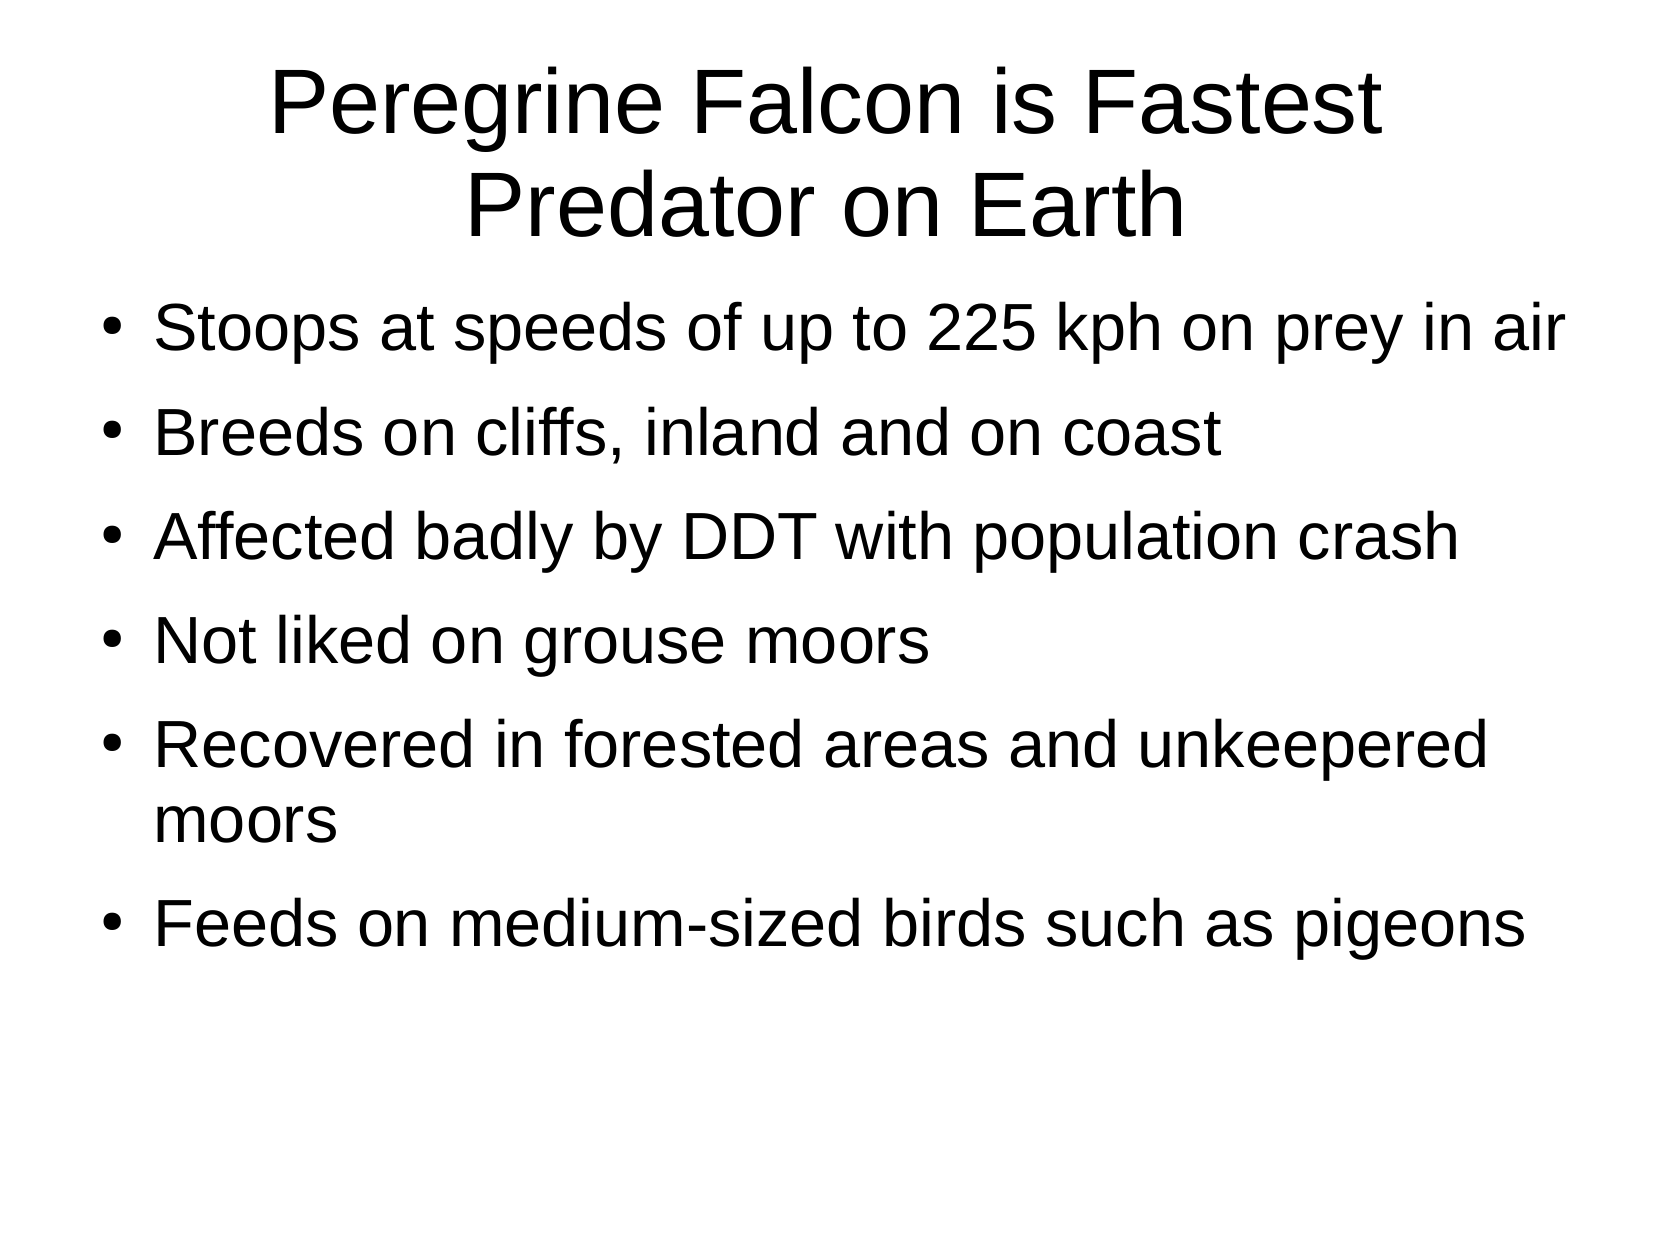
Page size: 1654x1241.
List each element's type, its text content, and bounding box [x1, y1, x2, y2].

title Peregrine Falcon is Fastest Predator on Earth [82, 49, 1571, 257]
list Stoops at speeds of up to 225 kph on prey in air Breeds on cliffs, inland and on coast Affected badly by DDT with population crash Not liked on grouse moors Recovered in forested areas and unkeepered moors Feeds on medium-sized birds such as pigeons [82, 290, 1571, 1094]
